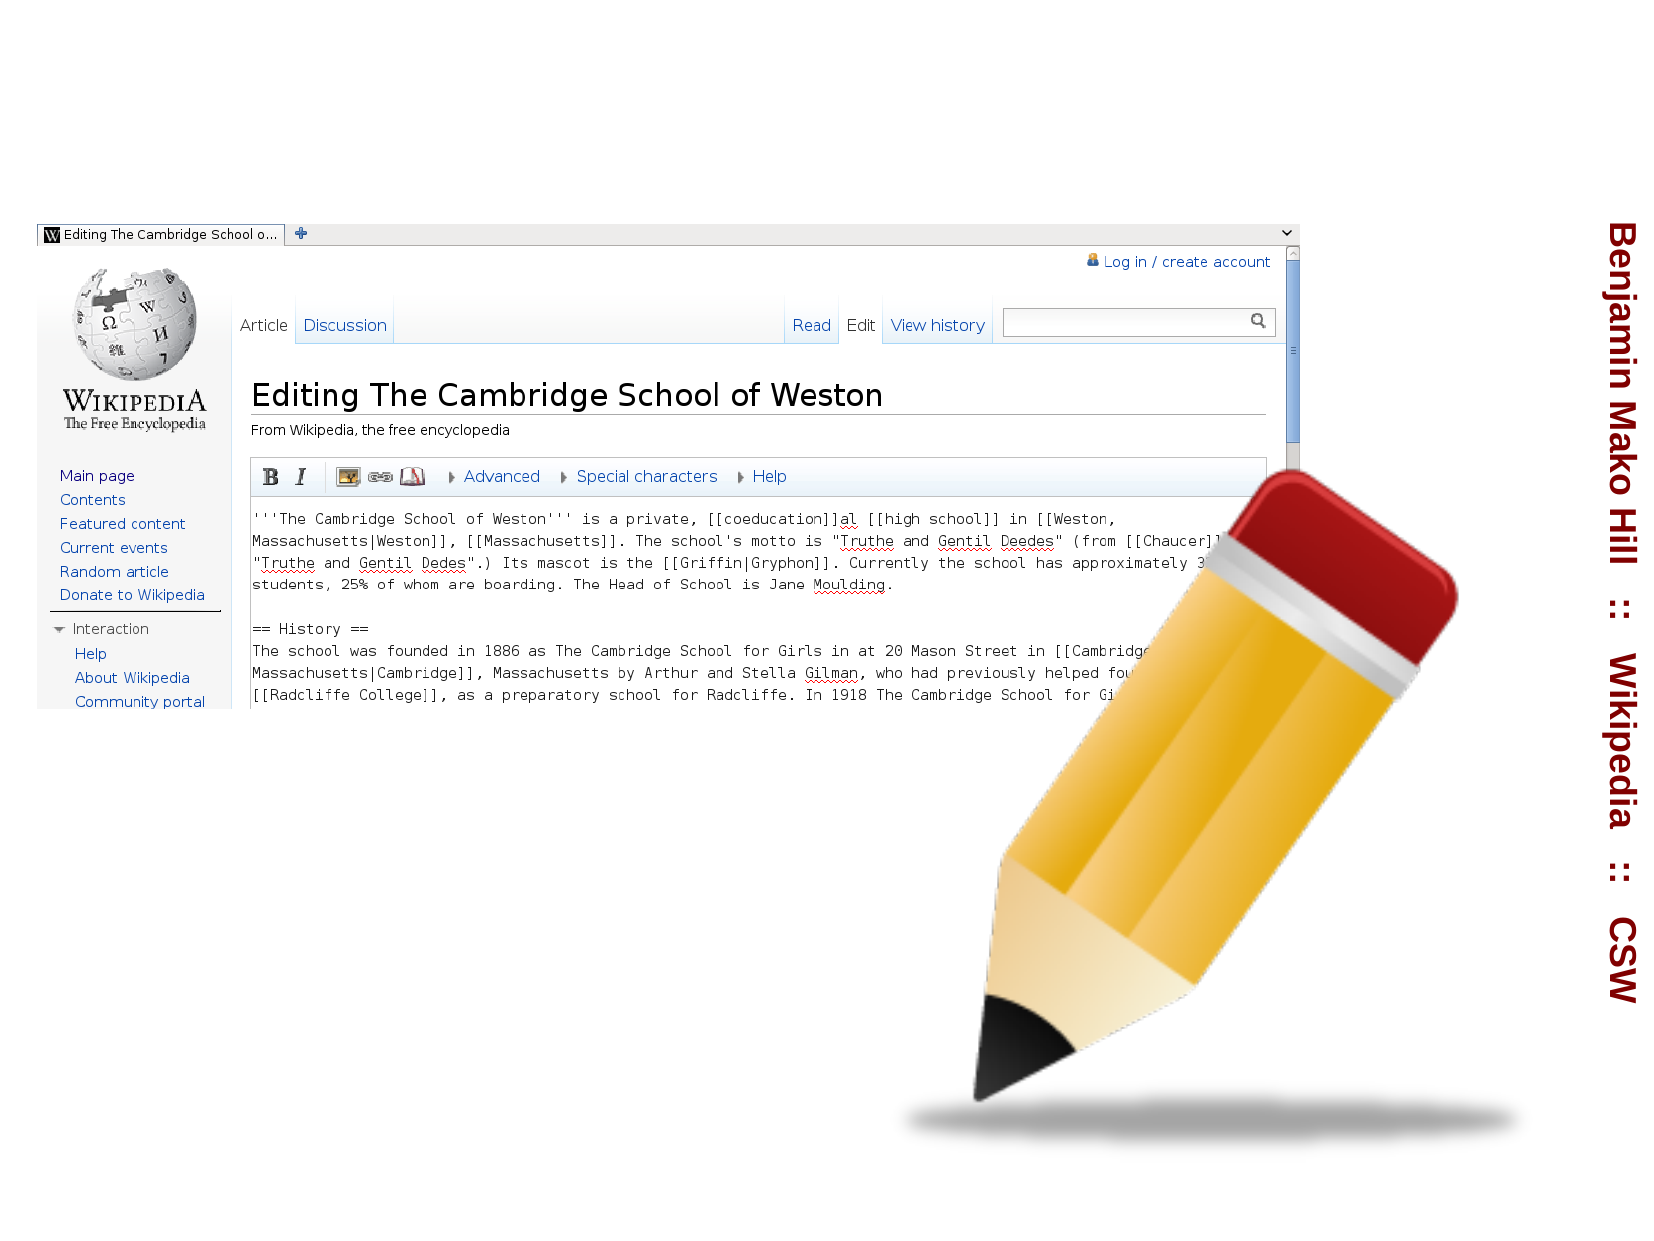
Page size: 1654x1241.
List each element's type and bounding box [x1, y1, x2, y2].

picture [37, 224, 1563, 1163]
